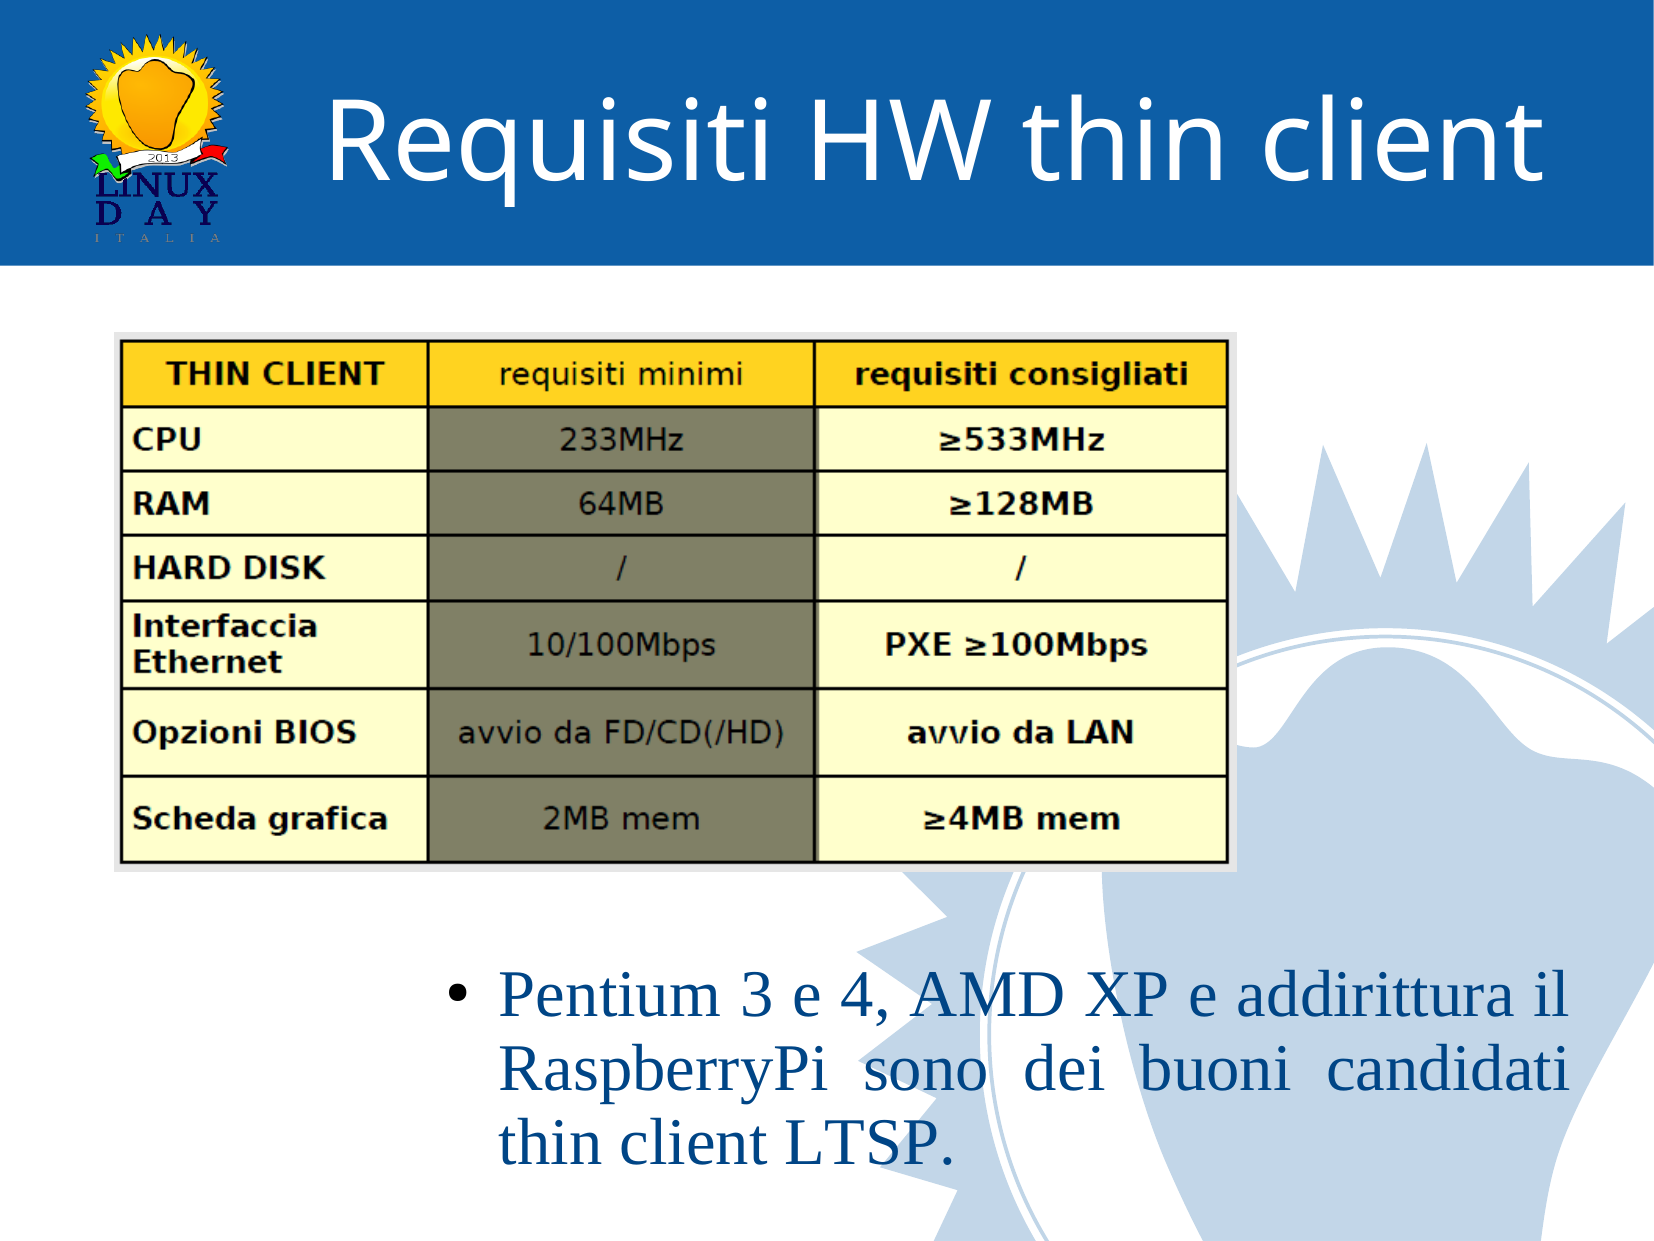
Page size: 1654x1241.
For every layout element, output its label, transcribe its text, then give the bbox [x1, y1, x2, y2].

title Requisiti HW thin client [322, 56, 1553, 218]
picture [114, 332, 1237, 872]
text_box Pentium 3 e 4, AMD XP e addirittura il RaspberryPi sono dei buoni candidati thin client LTSP. [428, 957, 1573, 1180]
picture [76, 13, 237, 262]
